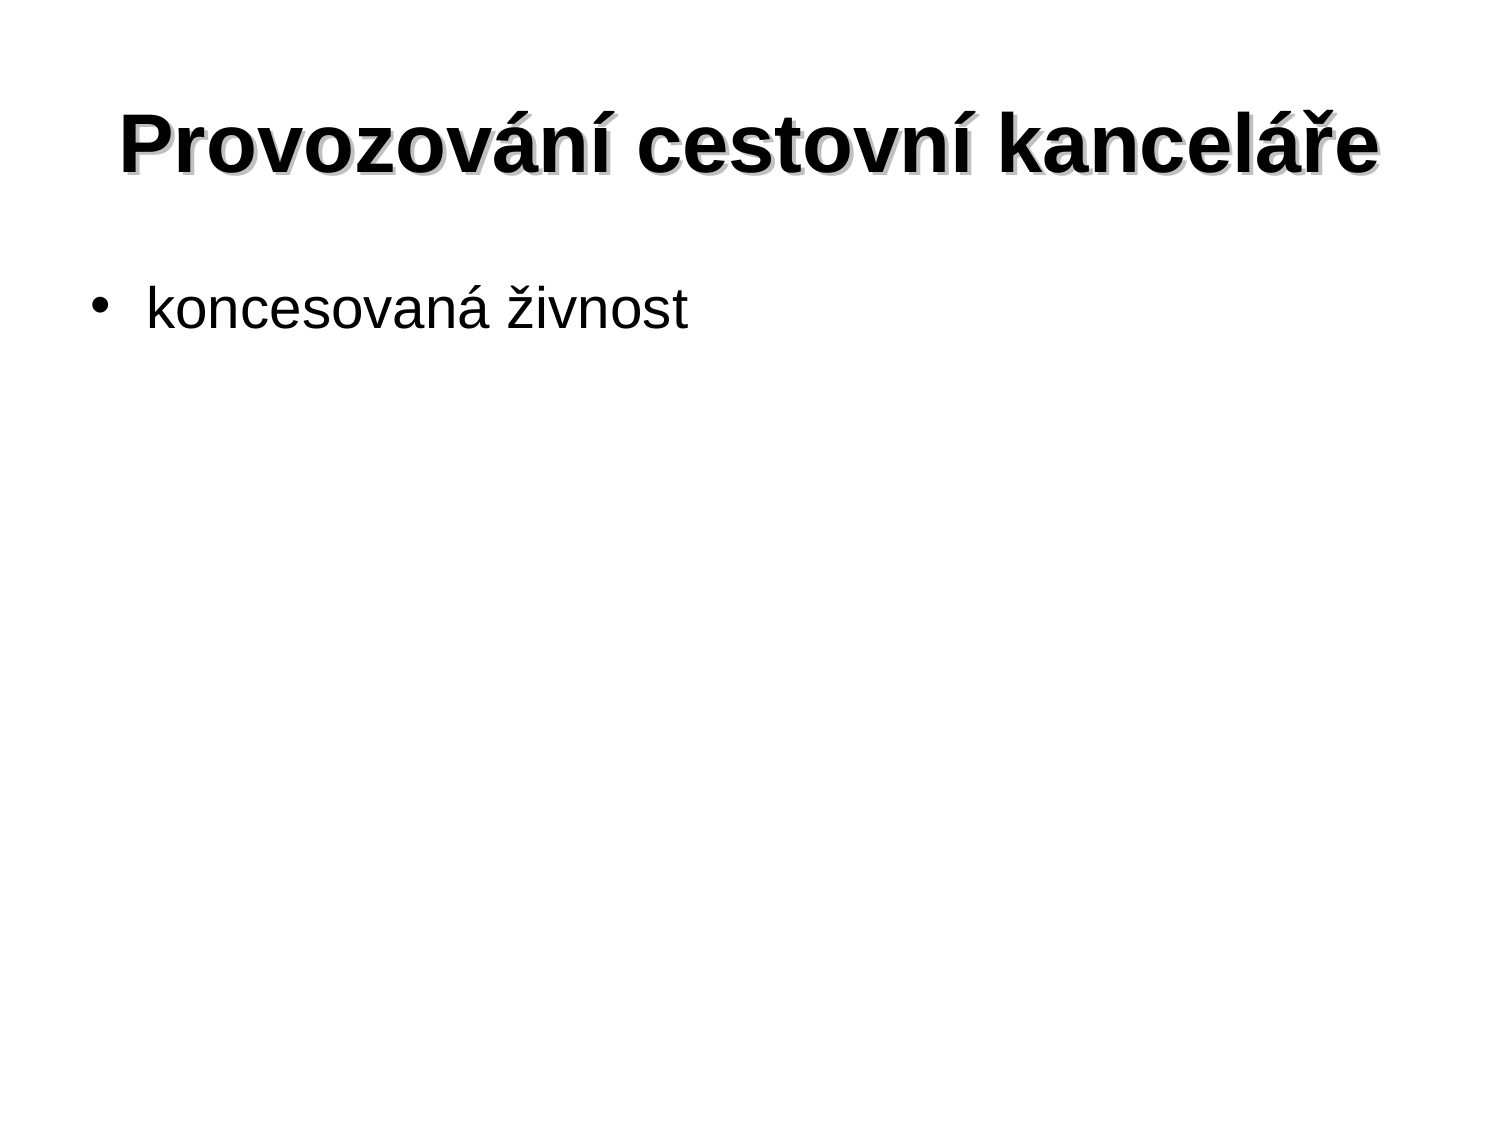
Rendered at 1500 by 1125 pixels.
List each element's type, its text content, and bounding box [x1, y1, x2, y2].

title Provozování cestovní kanceláře [75, 45, 1426, 233]
list koncesovaná živnost [75, 262, 1426, 1006]
